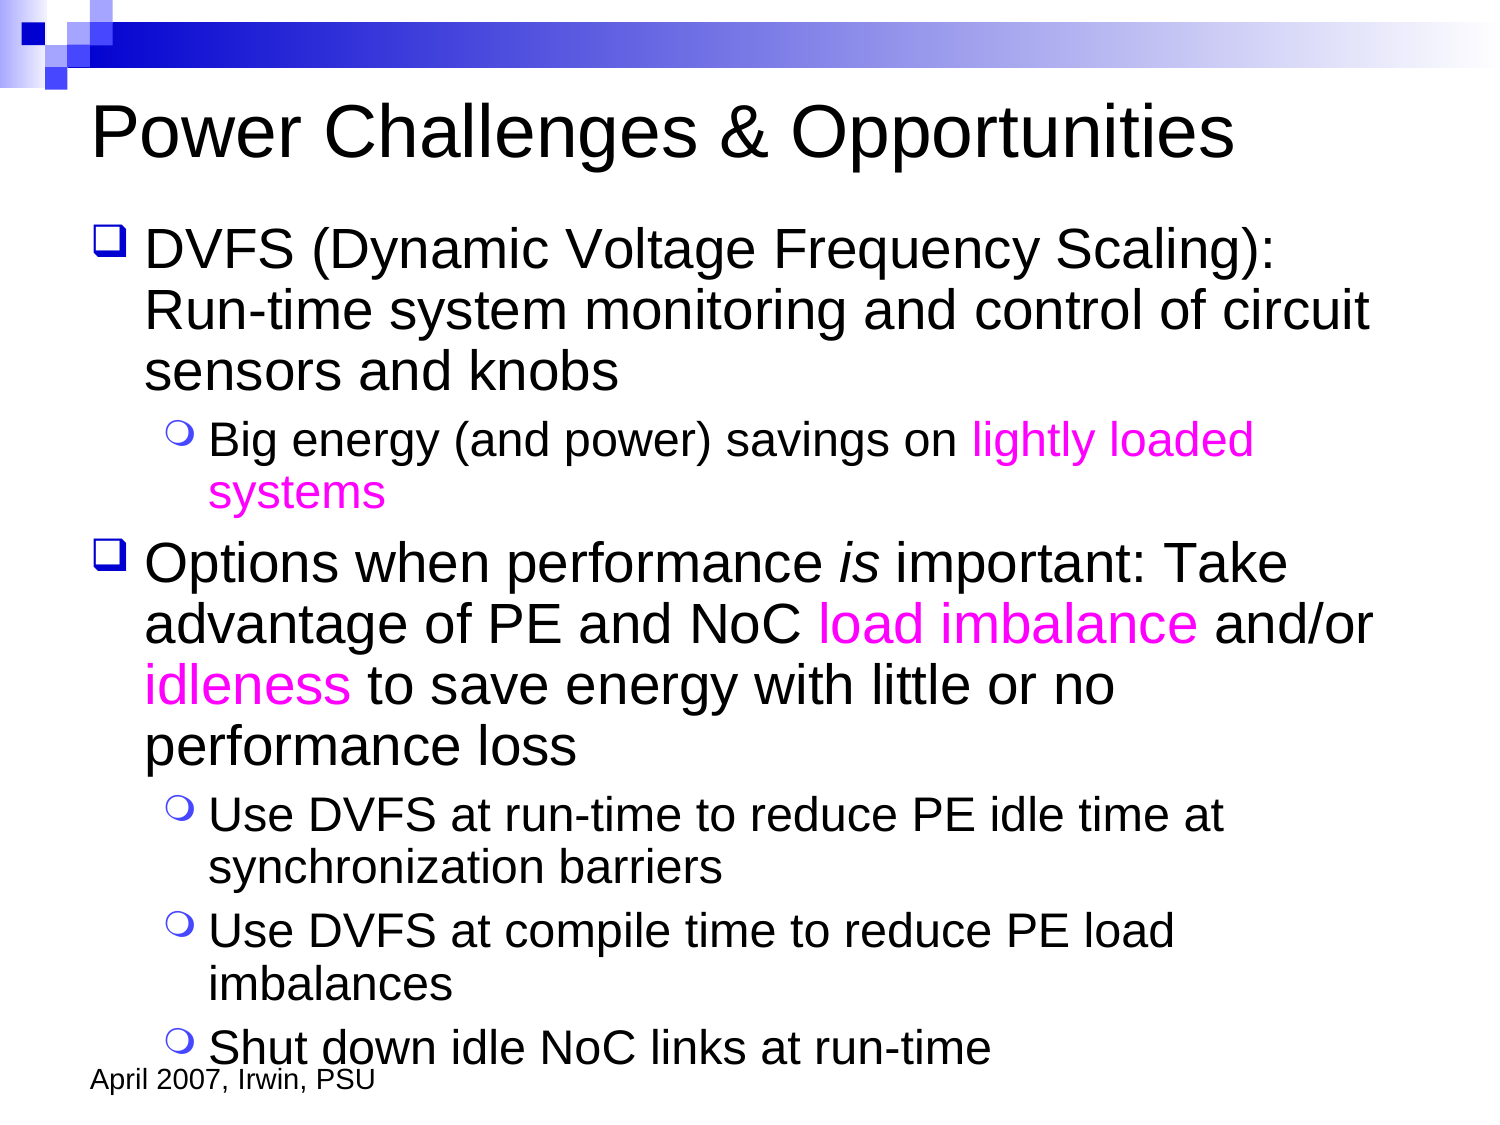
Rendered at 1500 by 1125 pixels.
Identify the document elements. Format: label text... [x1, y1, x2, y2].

text_box April 2007, Irwin, PSU [74, 1024, 426, 1103]
title Power Challenges & Opportunities [75, 74, 1426, 175]
list DVFS (Dynamic Voltage Frequency Scaling): Run-time system monitoring and control of circuit sensors and knobs Big energy (and power) savings on lightly loaded systems Options when performance is important: Take advantage of PE and NoC load imbalance and/or idleness to save energy with little or no performance loss Use DVFS at run-time to reduce PE idle time at synchronization barriers Use DVFS at compile time to reduce PE load imbalances Shut down idle NoC links at run-time [75, 212, 1426, 1089]
